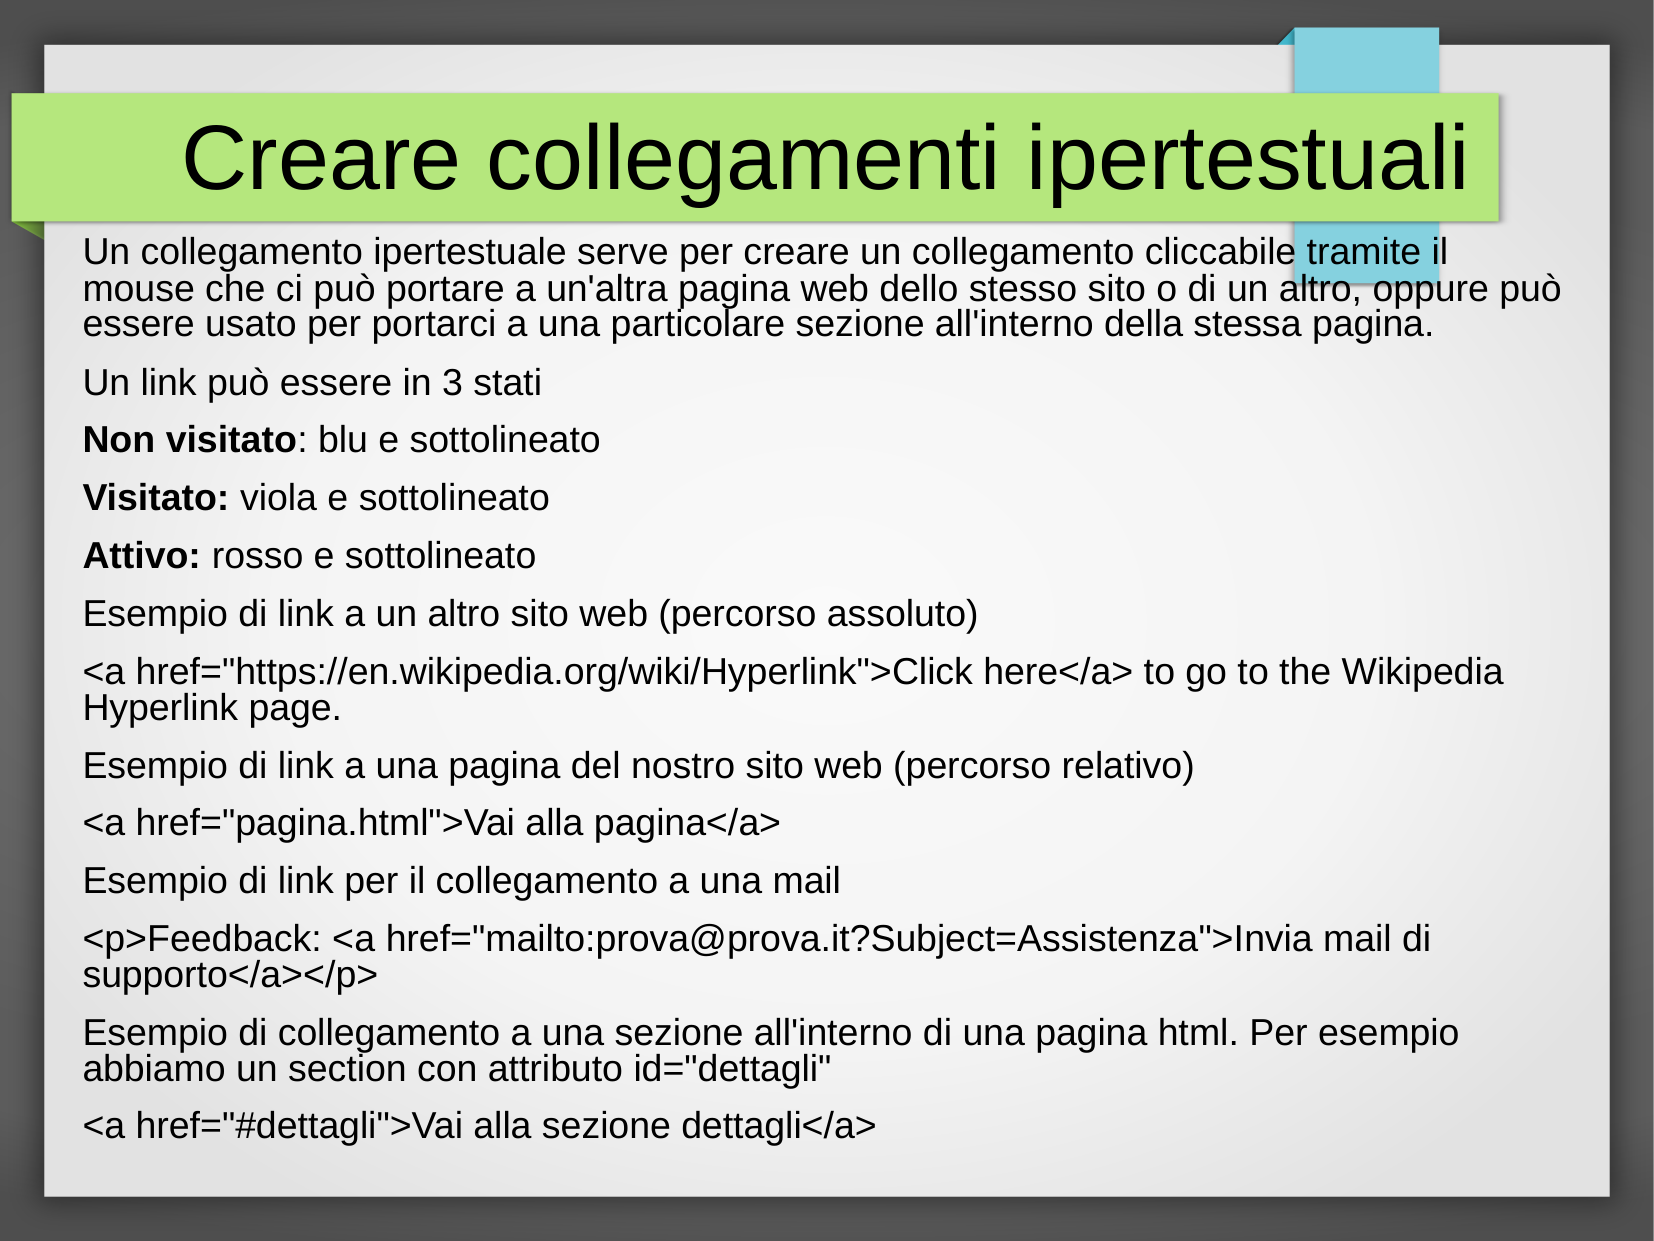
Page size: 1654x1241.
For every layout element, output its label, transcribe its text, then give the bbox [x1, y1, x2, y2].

list Un collegamento ipertestuale serve per creare un collegamento cliccabile tramite il mouse che ci può portare a un'altra pagina web dello stesso sito o di un altro, oppure può essere usato per portarci a una particolare sezione all'interno della stessa pagina. Un link può essere in 3 stati Non visitato: blu e sottolineato Visitato: viola e sottolineato Attivo: rosso e sottolineato Esempio di link a un altro sito web (percorso assoluto) <a href="https://en.wikipedia.org/wiki/Hyperlink">Click here</a> to go to the Wikipedia Hyperlink page. Esempio di link a una pagina del nostro sito web (percorso relativo) <a href="pagina.html">Vai alla pagina</a> Esempio di link per il collegamento a una mail <p>Feedback: <a href="mailto:prova@prova.it?Subject=Assistenza">Invia mail di supporto</a></p> Esempio di collegamento a una sezione all'interno di una pagina html. Per esempio abbiamo un section con attributo id="dettagli" <a href="#dettagli">Vai alla sezione dettagli</a> [82, 236, 1571, 1167]
title Creare collegamenti ipertestuali [82, 49, 1571, 236]
picture [0, 0, 1654, 1241]
